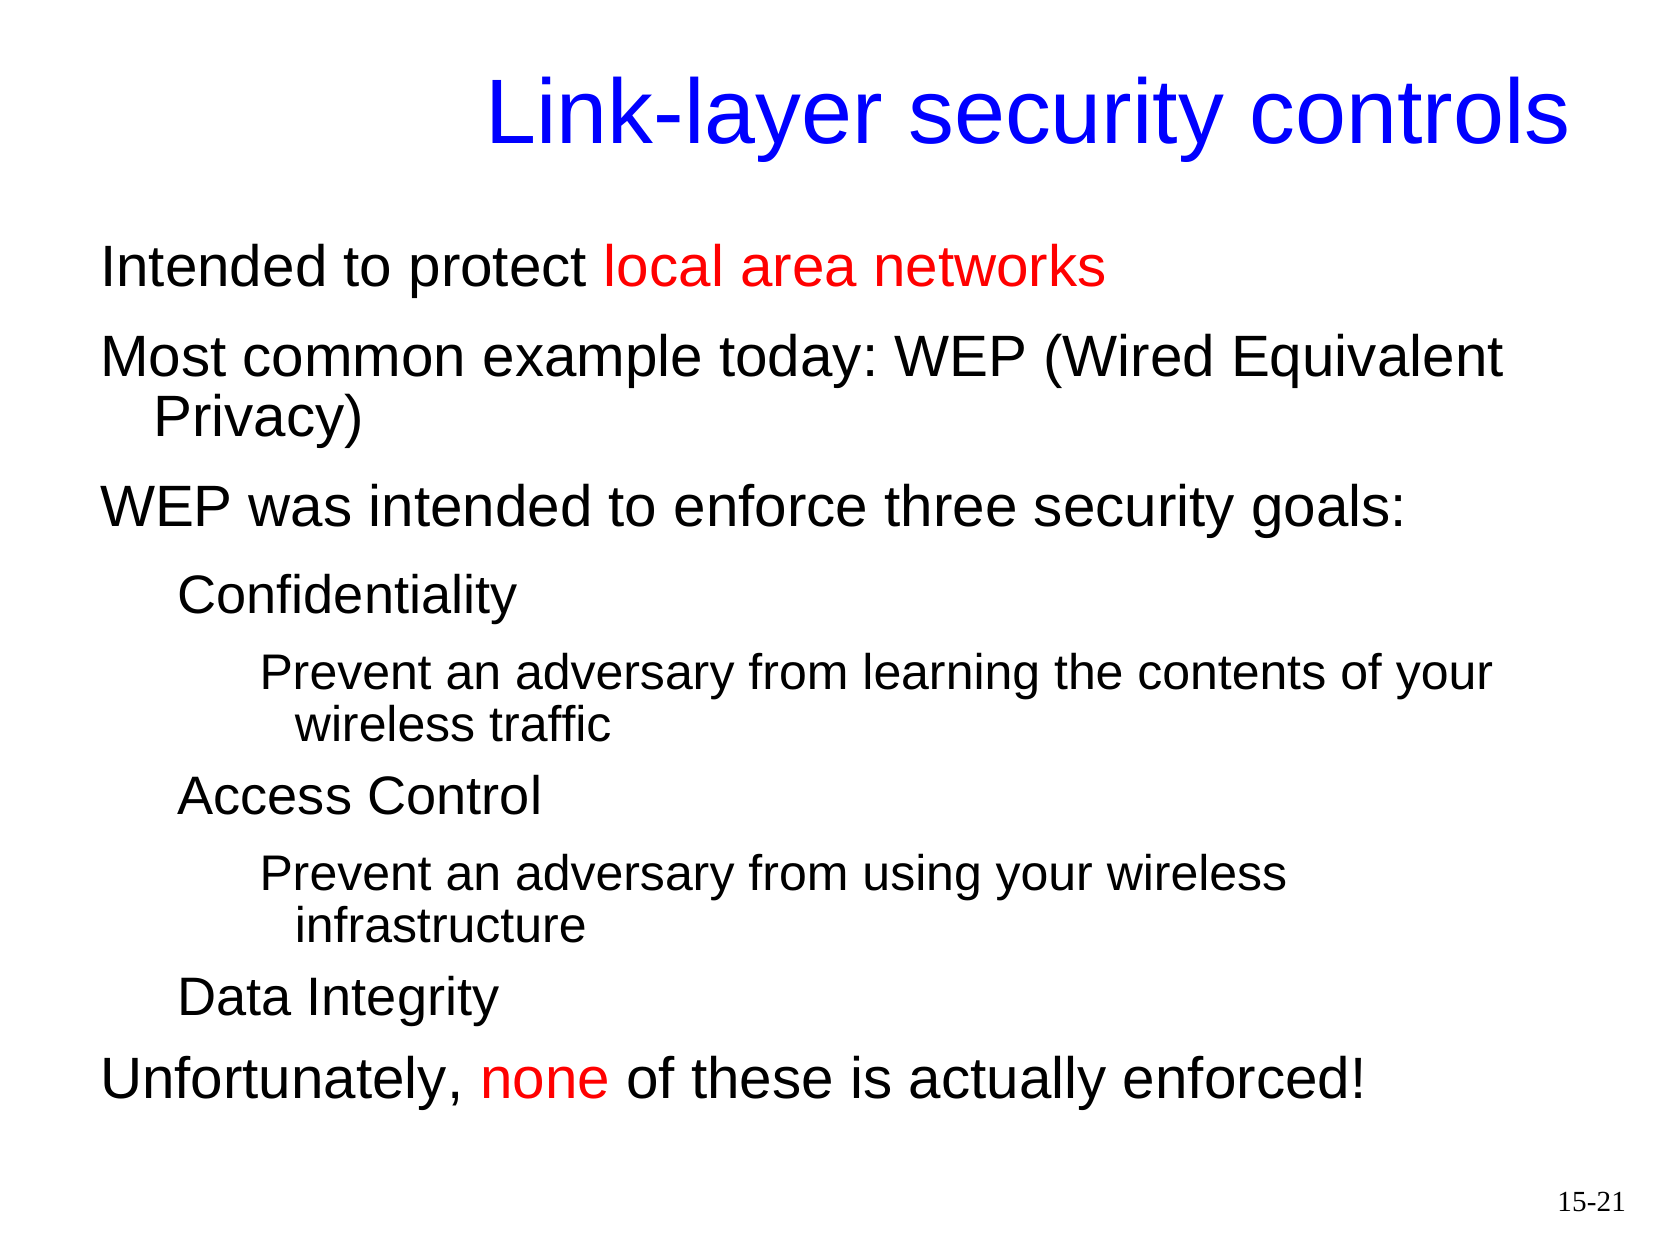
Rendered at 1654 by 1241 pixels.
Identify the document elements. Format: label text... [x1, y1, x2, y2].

title Link-layer security controls [84, 18, 1573, 211]
list Intended to protect local area networks Most common example today: WEP (Wired Equivalent Privacy) WEP was intended to enforce three security goals: Confidentiality Prevent an adversary from learning the contents of your wireless traffic Access Control Prevent an adversary from using your wireless infrastructure Data Integrity Unfortunately, none of these is actually enforced! [82, 237, 1571, 1156]
